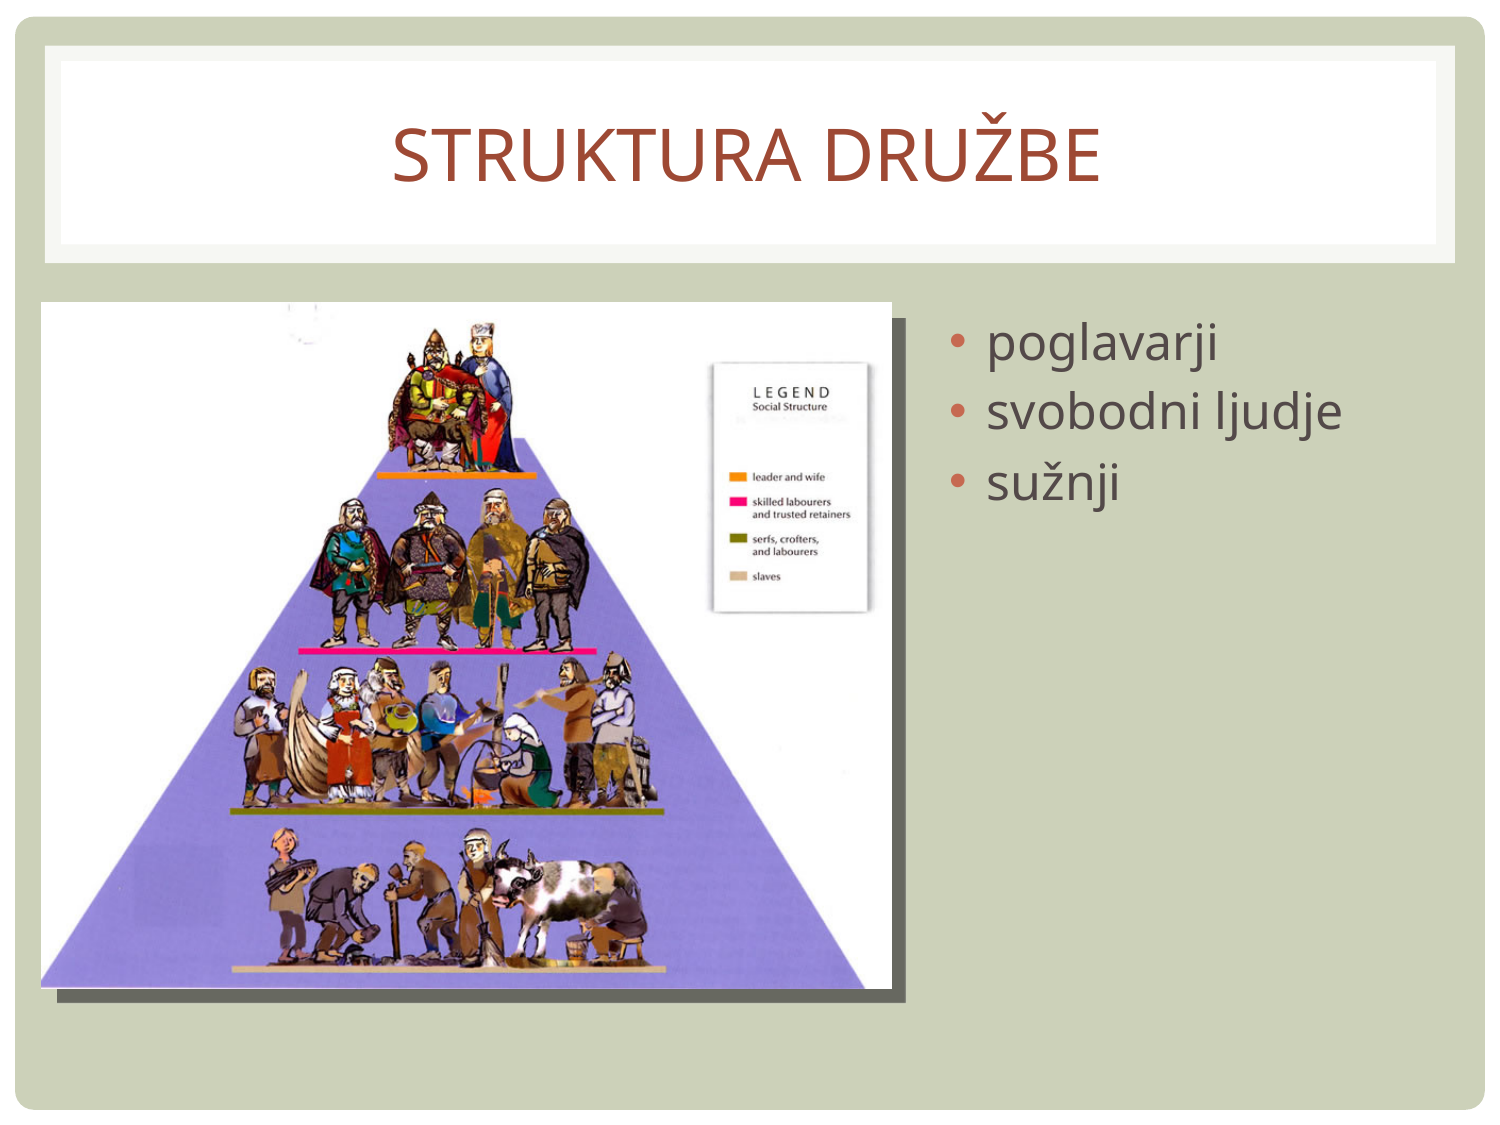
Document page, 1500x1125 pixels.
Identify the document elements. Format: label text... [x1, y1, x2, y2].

picture [41, 302, 892, 989]
title Struktura družbe [69, 66, 1425, 238]
list poglavarji svobodni ljudje sužnji [915, 302, 1425, 1005]
